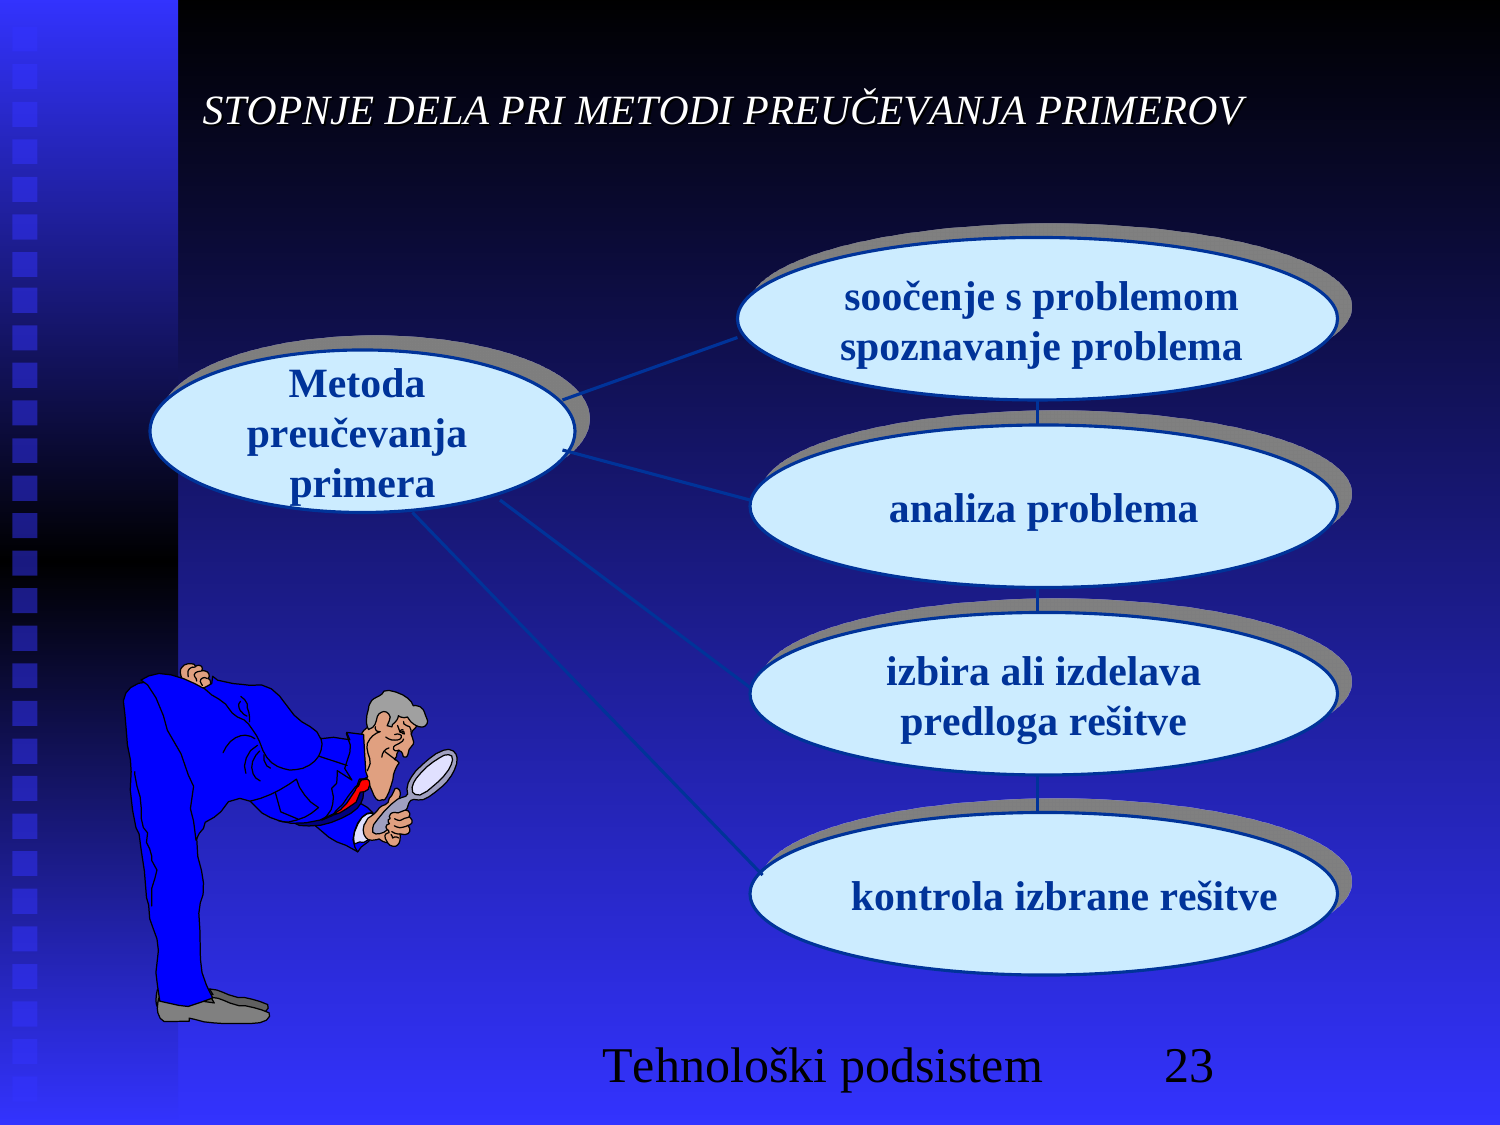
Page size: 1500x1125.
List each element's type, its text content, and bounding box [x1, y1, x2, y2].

picture [122, 662, 460, 1026]
text_box kontrola izbrane rešitve [750, 812, 1338, 976]
text_box soočenje s problemom spoznavanje problema [737, 237, 1338, 400]
text_box izbira ali izdelava predloga rešitve [750, 612, 1338, 775]
text_box analiza problema [750, 424, 1338, 588]
title STOPNJE DELA PRI METODI PREUČEVANJA PRIMEROV [187, 74, 1500, 141]
text_box Metoda preučevanja primera [149, 349, 576, 513]
